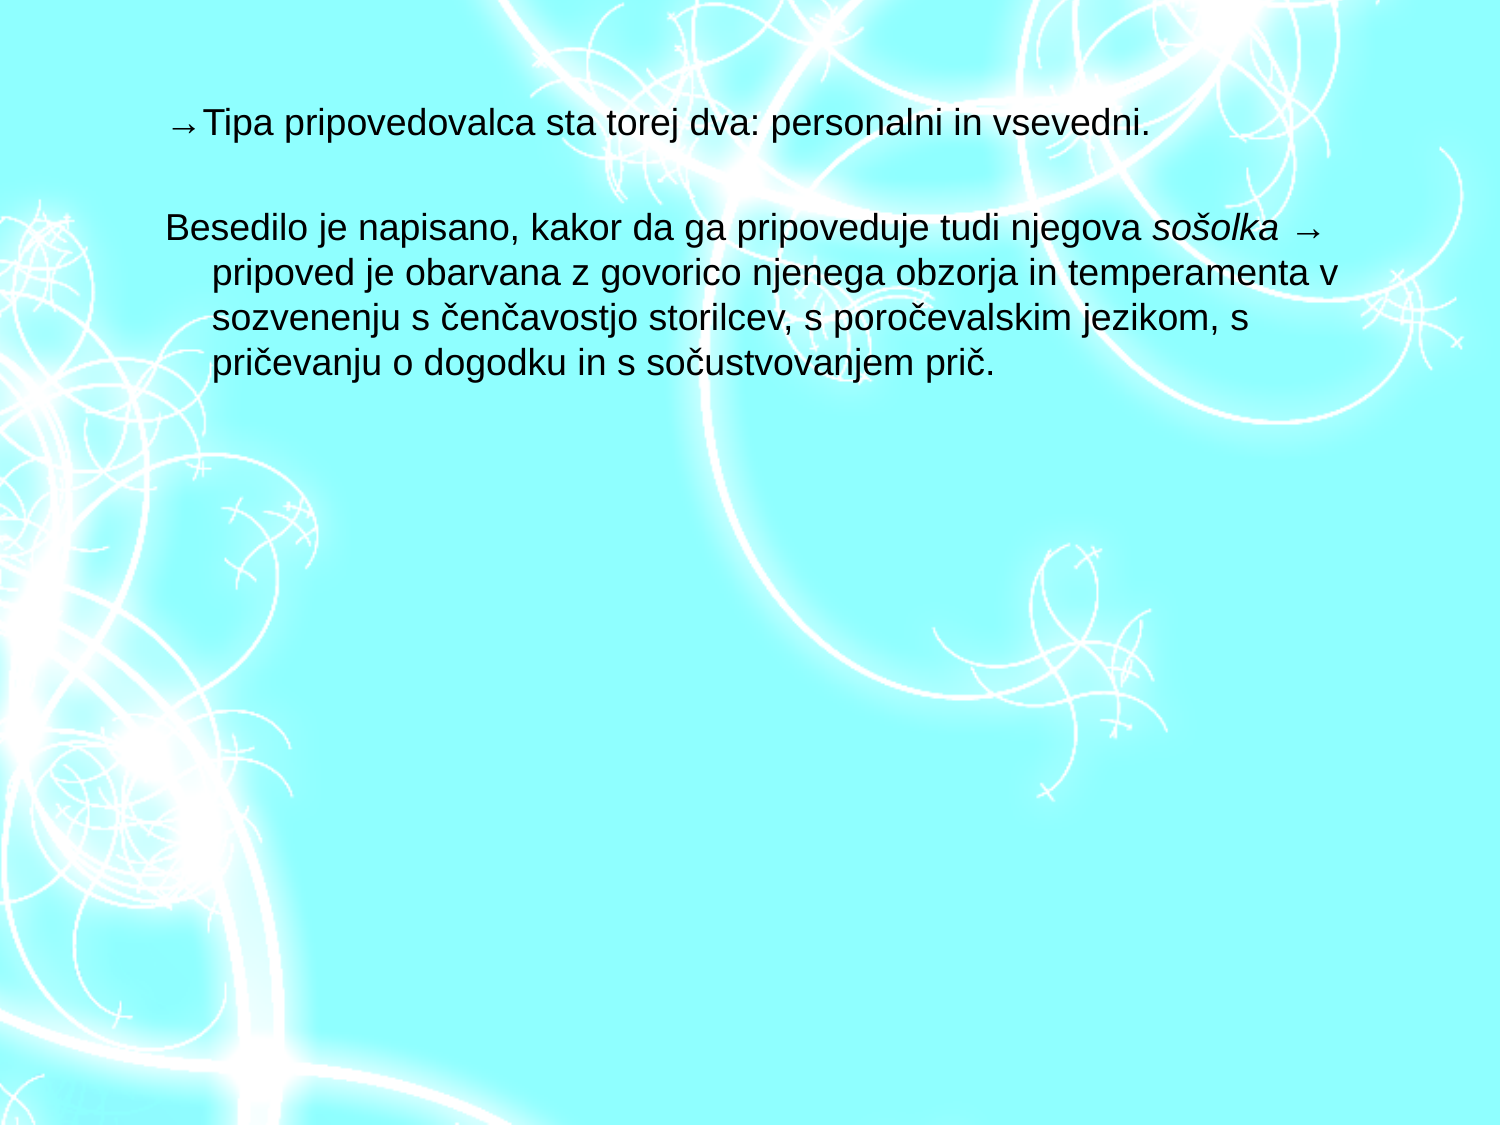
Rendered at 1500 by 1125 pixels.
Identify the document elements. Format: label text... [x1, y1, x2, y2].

picture [0, 0, 1500, 1125]
list →Tipa pripovedovalca sta torej dva: personalni in vsevedni. Besedilo je napisano, kakor da ga pripoveduje tudi njegova sošolka → pripoved je obarvana z govorico njenega obzorja in temperamenta v sozvenenju s čenčavostjo storilcev, s poročevalskim jezikom, s pričevanju o dogodku in s sočustvovanjem prič. [75, 90, 1425, 1005]
